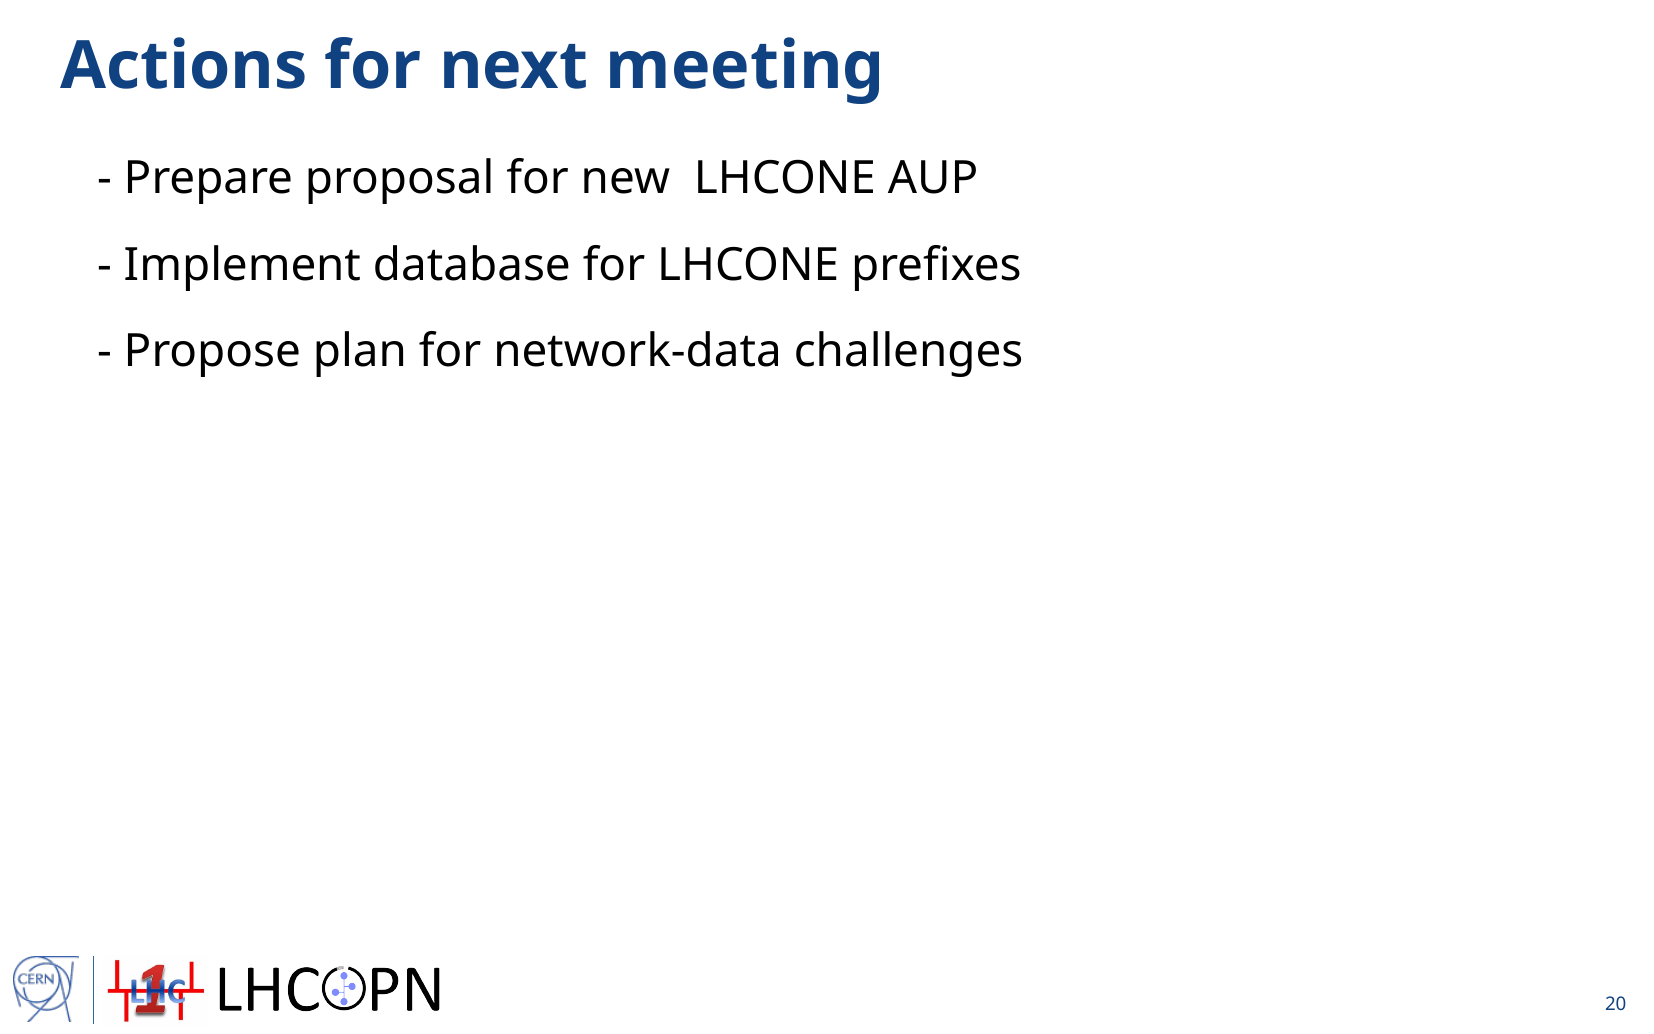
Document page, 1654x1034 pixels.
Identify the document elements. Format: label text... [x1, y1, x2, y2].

picture [13, 956, 79, 1032]
text_box - Prepare proposal for new LHCONE AUP - Implement database for LHCONE prefixes - Propose plan for network-data challenges [82, 137, 1563, 1034]
title Actions for next meeting [60, 0, 1528, 138]
